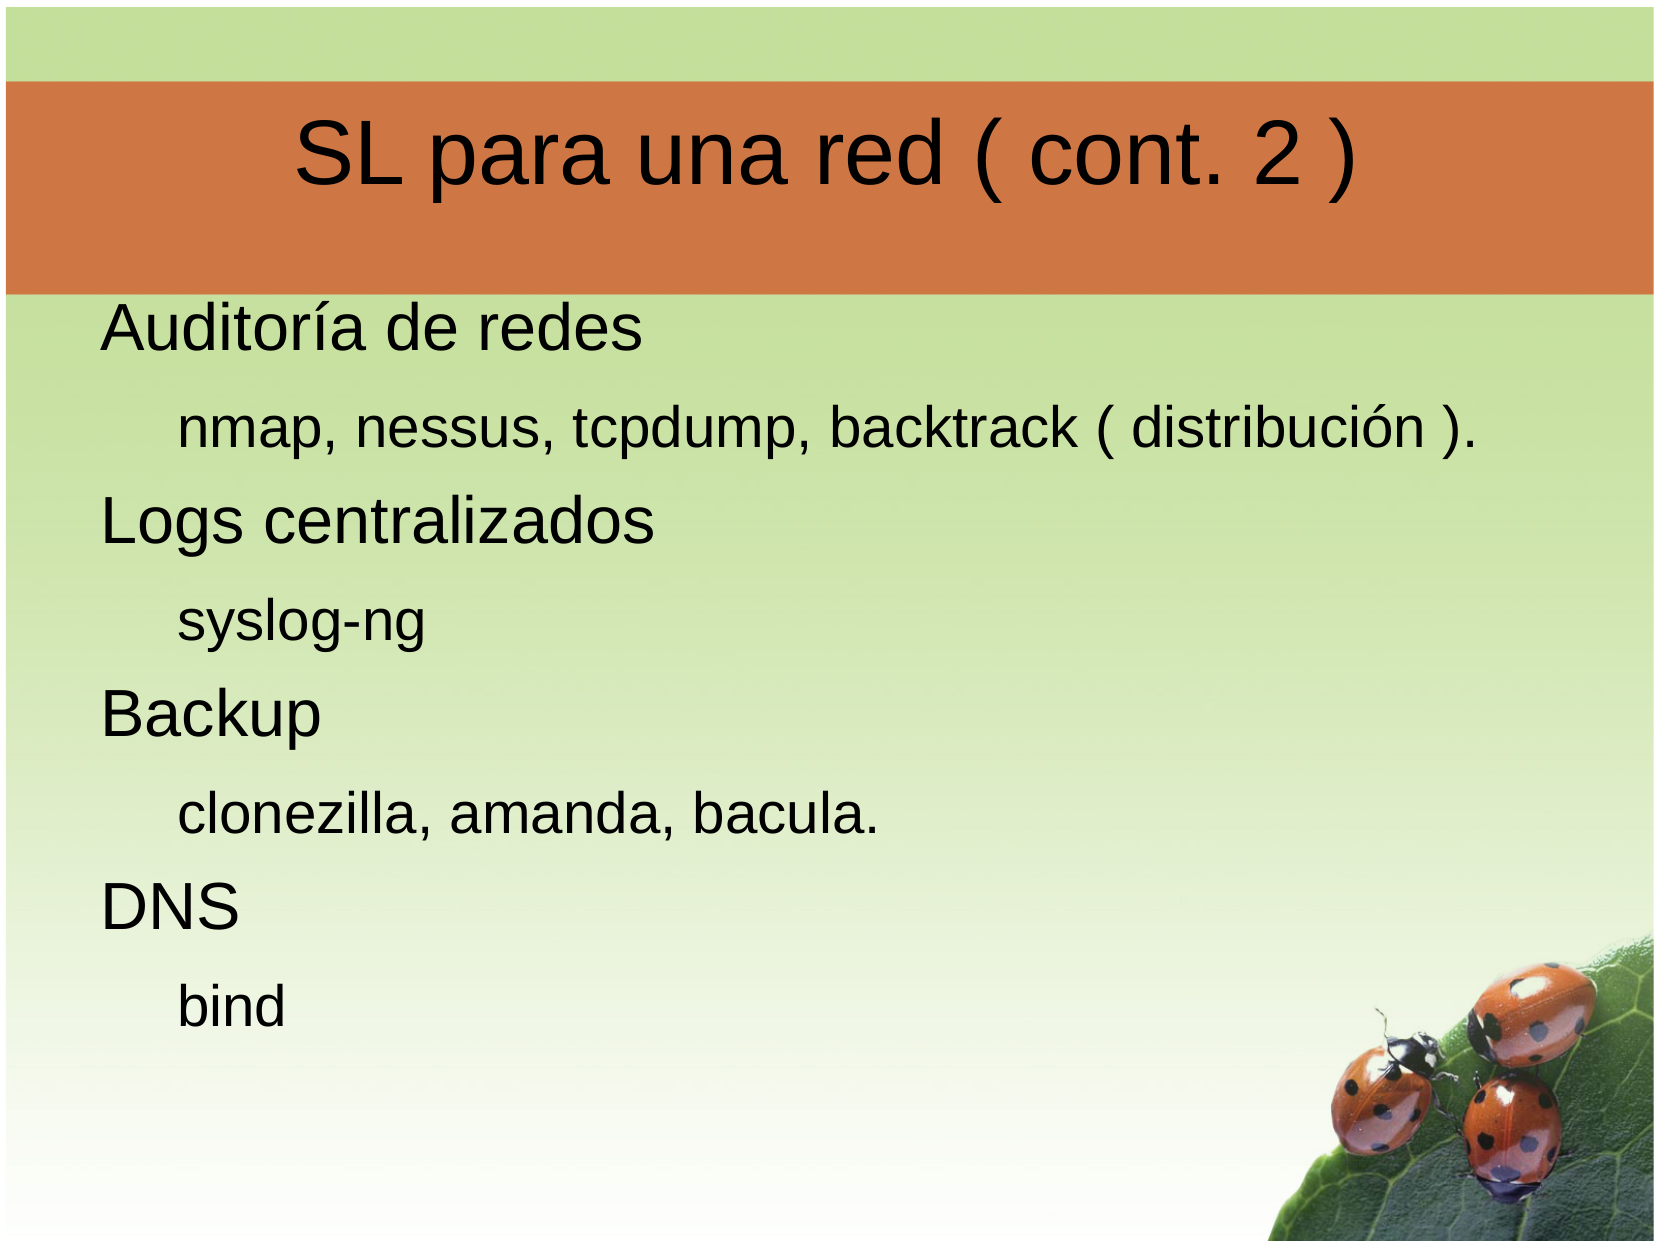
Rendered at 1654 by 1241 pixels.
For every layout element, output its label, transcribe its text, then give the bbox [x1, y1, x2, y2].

list Auditoría de redes nmap, nessus, tcpdump, backtrack ( distribución ). Logs centralizados syslog-ng Backup clonezilla, amanda, bacula. DNS bind [82, 290, 1571, 1094]
title SL para una red ( cont. 2 ) [82, 56, 1571, 250]
picture [5, 7, 1654, 1241]
